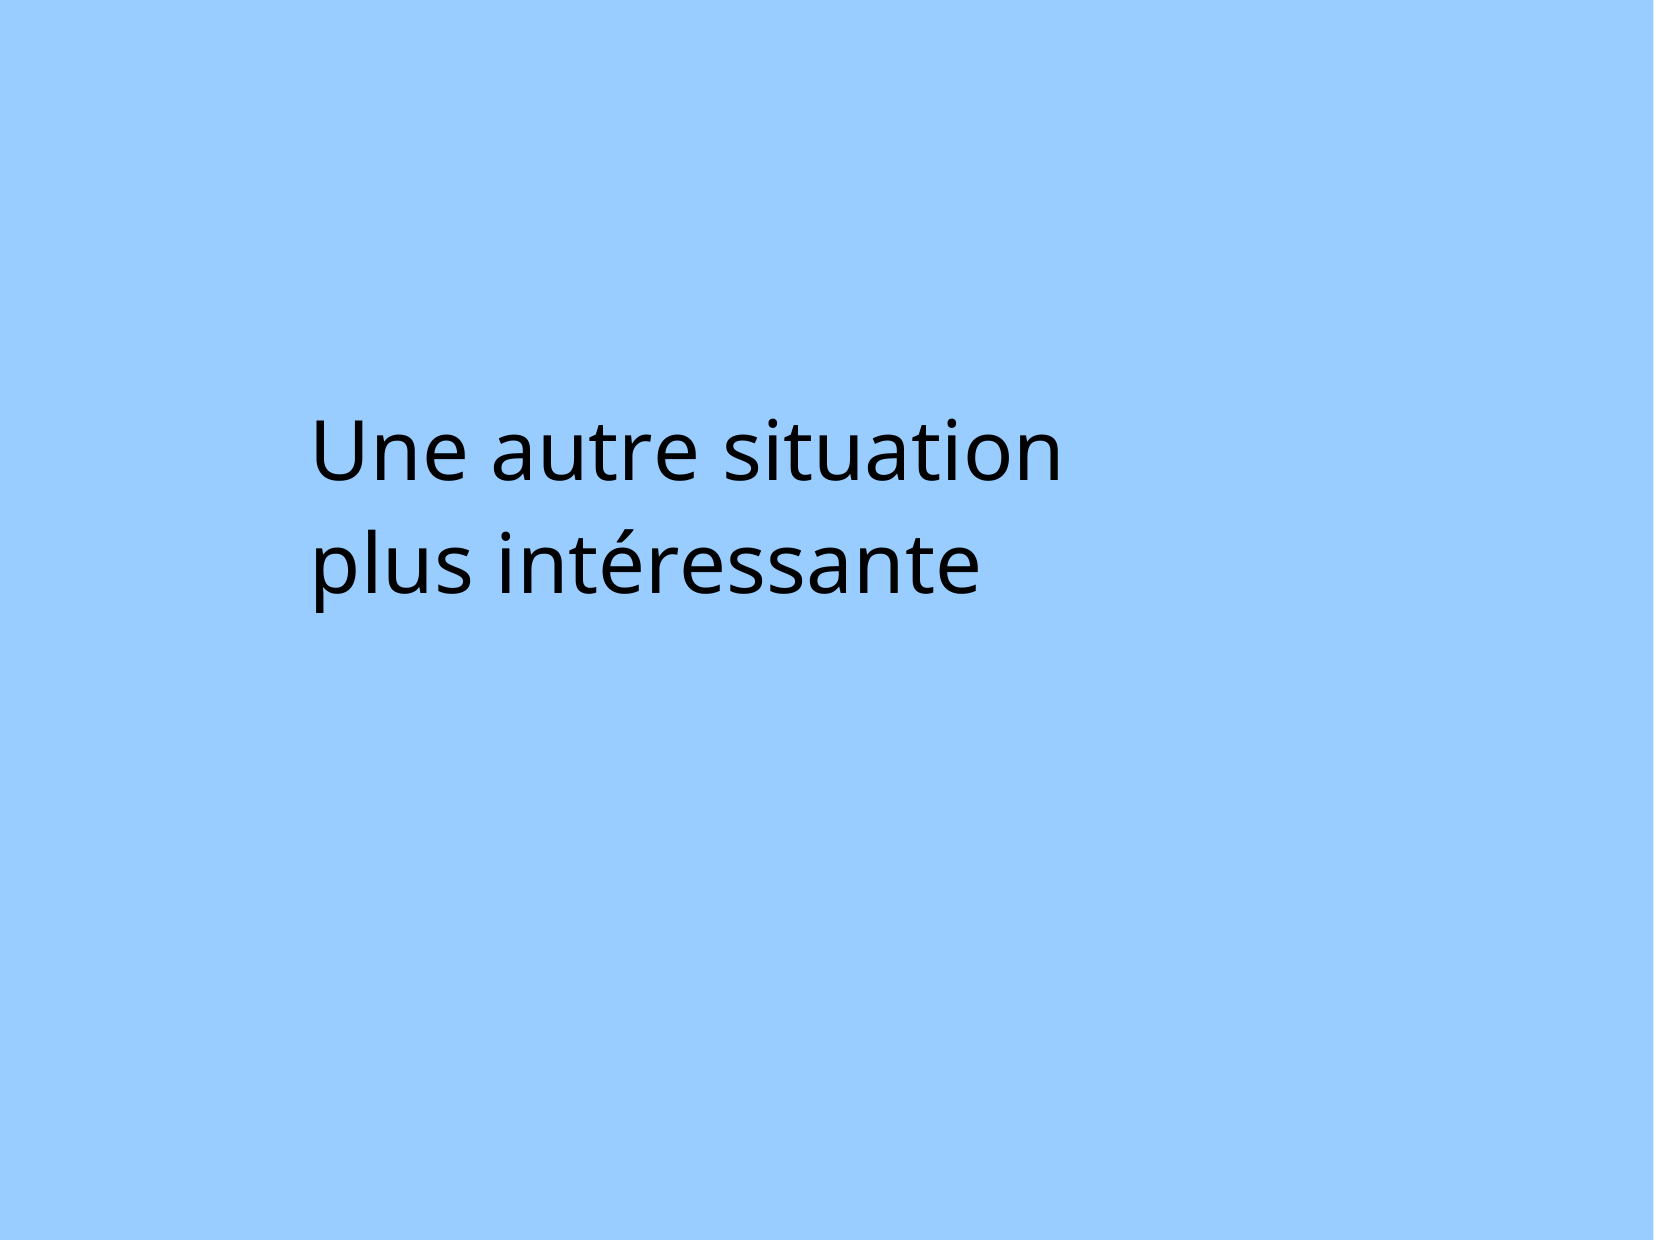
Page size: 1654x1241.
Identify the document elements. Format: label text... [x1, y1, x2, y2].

text_box Une autre situation plus intéressante [295, 383, 1241, 593]
